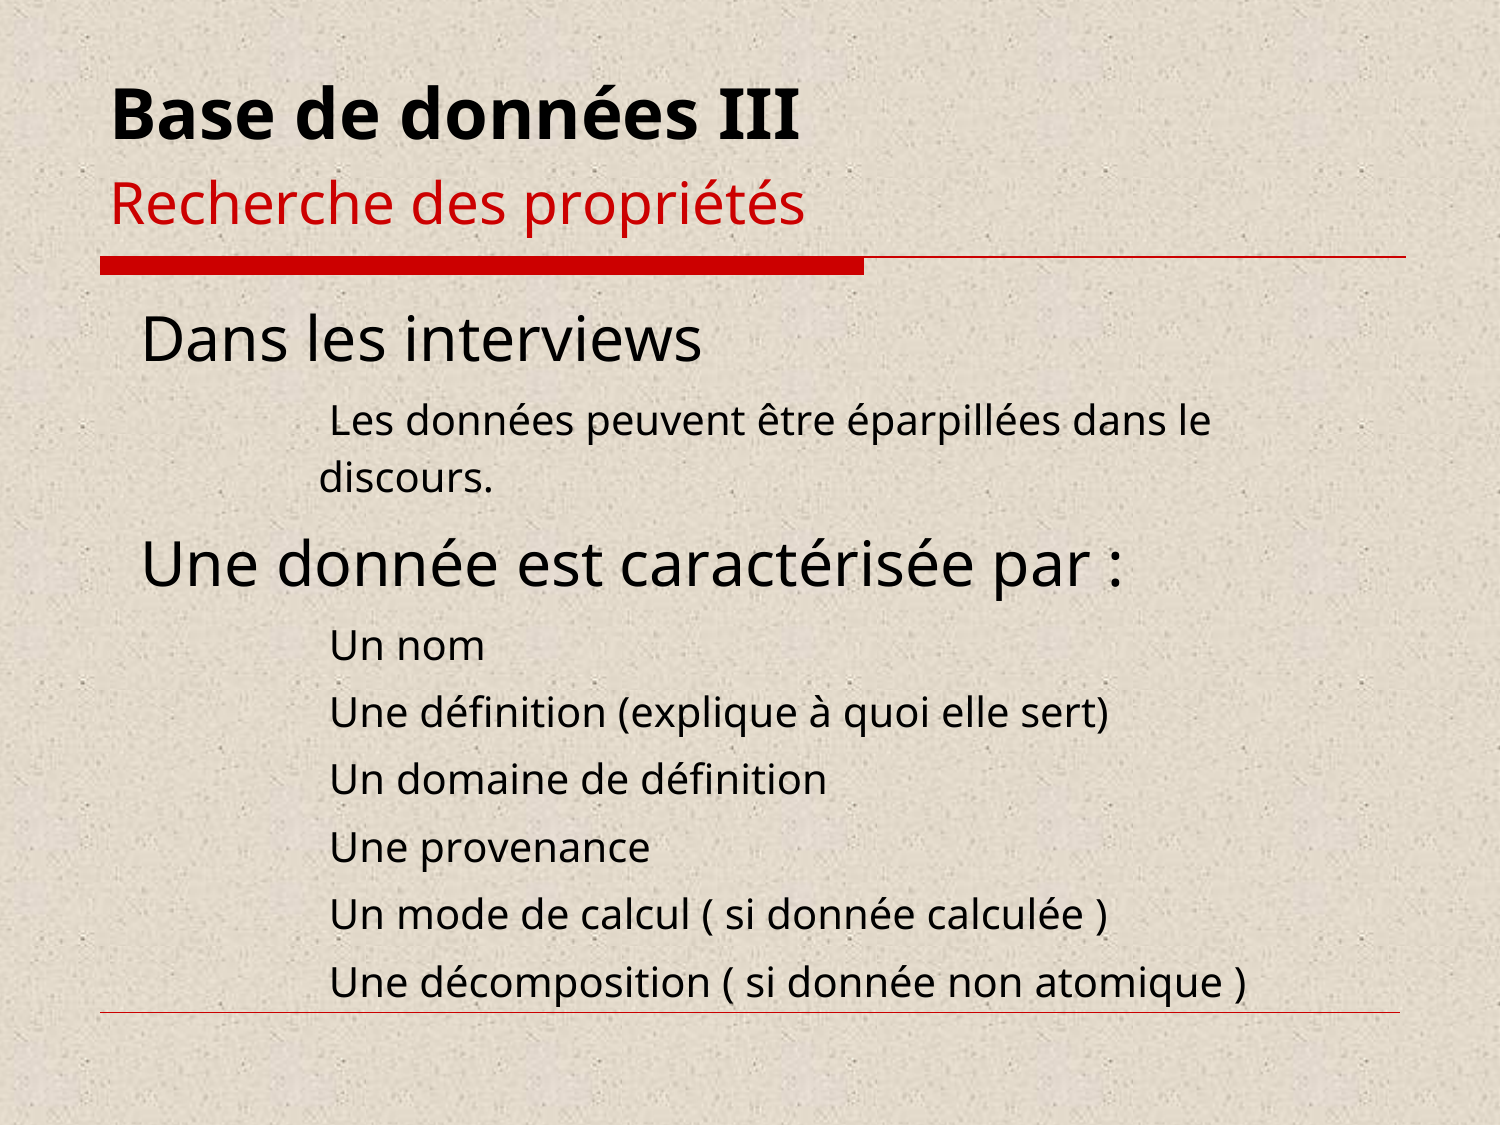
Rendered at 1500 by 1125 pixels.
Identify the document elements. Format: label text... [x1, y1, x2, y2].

picture [0, 0, 1500, 1125]
title Base de données III Recherche des propriétés [94, 49, 1407, 250]
list Dans les interviews Les données peuvent être éparpillées dans le discours. Une donnée est caractérisée par : Un nom Une définition (explique à quoi elle sert) Un domaine de définition Une provenance Un mode de calcul ( si donnée calculée ) Une décomposition ( si donnée non atomique ) [125, 287, 1401, 1020]
